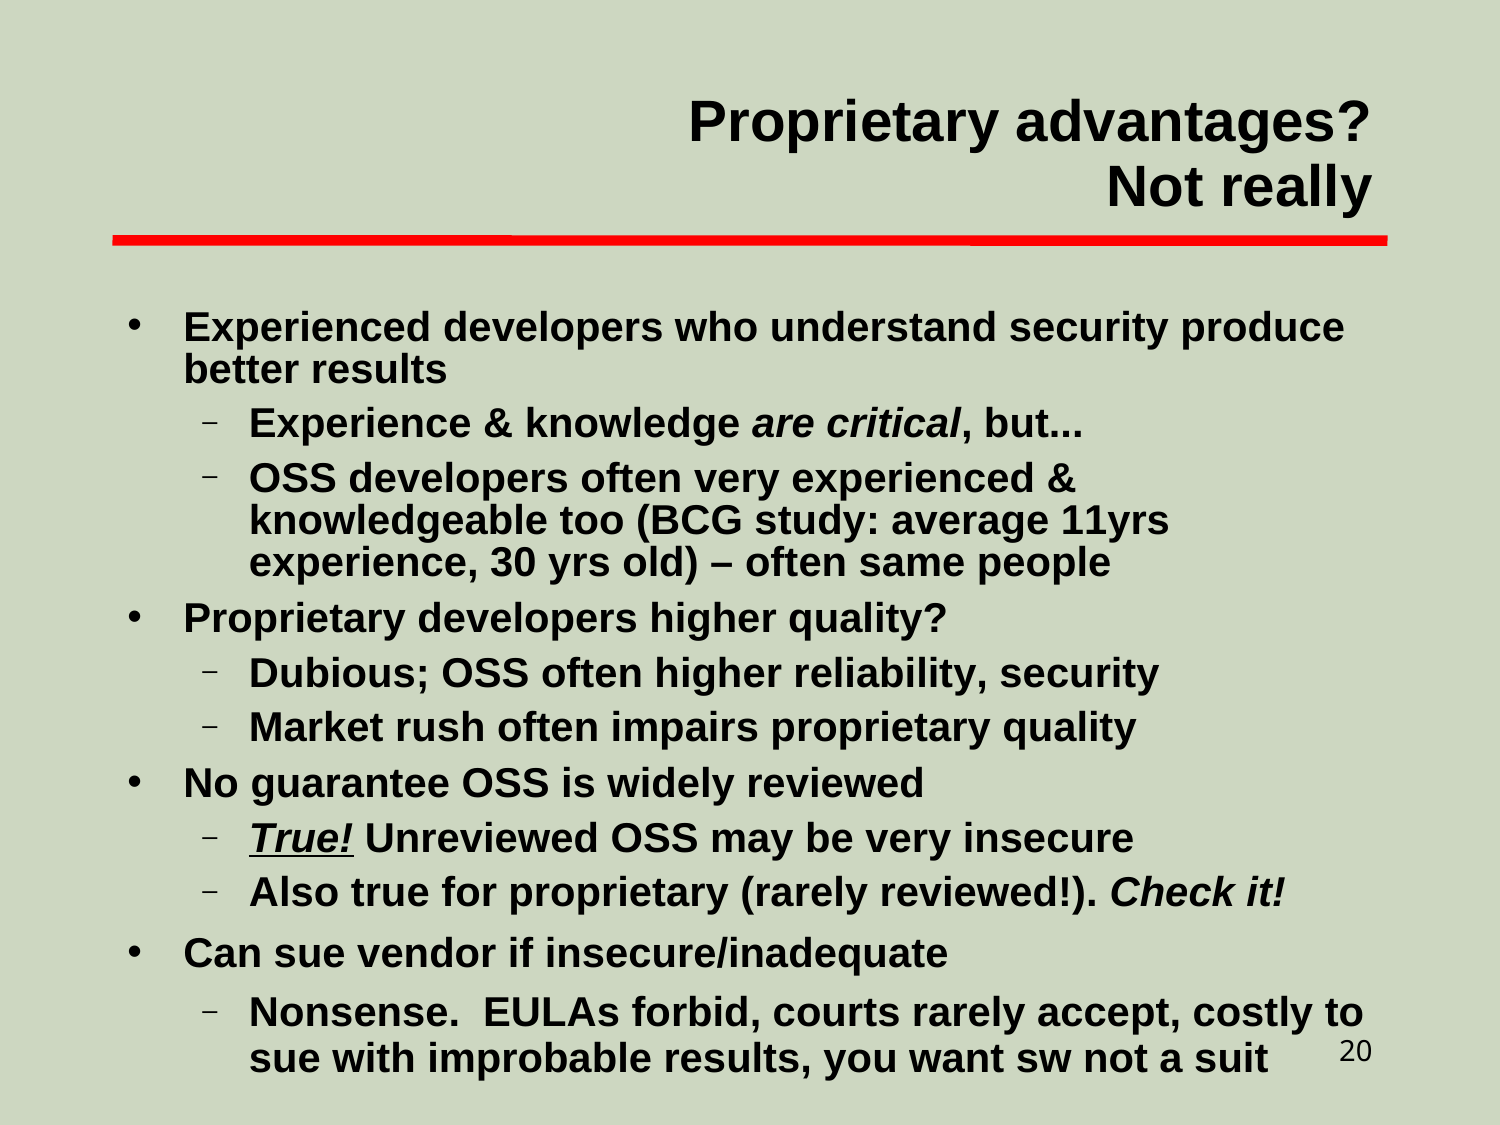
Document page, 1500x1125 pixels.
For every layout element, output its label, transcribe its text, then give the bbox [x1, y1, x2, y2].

title Proprietary advantages? Not really [337, 81, 1388, 228]
list Experienced developers who understand security produce better results Experience & knowledge are critical, but... OSS developers often very experienced & knowledgeable too (BCG study: average 11yrs experience, 30 yrs old) – often same people Proprietary developers higher quality? Dubious; OSS often higher reliability, security Market rush often impairs proprietary quality No guarantee OSS is widely reviewed True! Unreviewed OSS may be very insecure Also true for proprietary (rarely reviewed!). Check it! Can sue vendor if insecure/inadequate Nonsense. EULAs forbid, courts rarely accept, costly to sue with improbable results, you want sw not a suit [112, 299, 1388, 1092]
